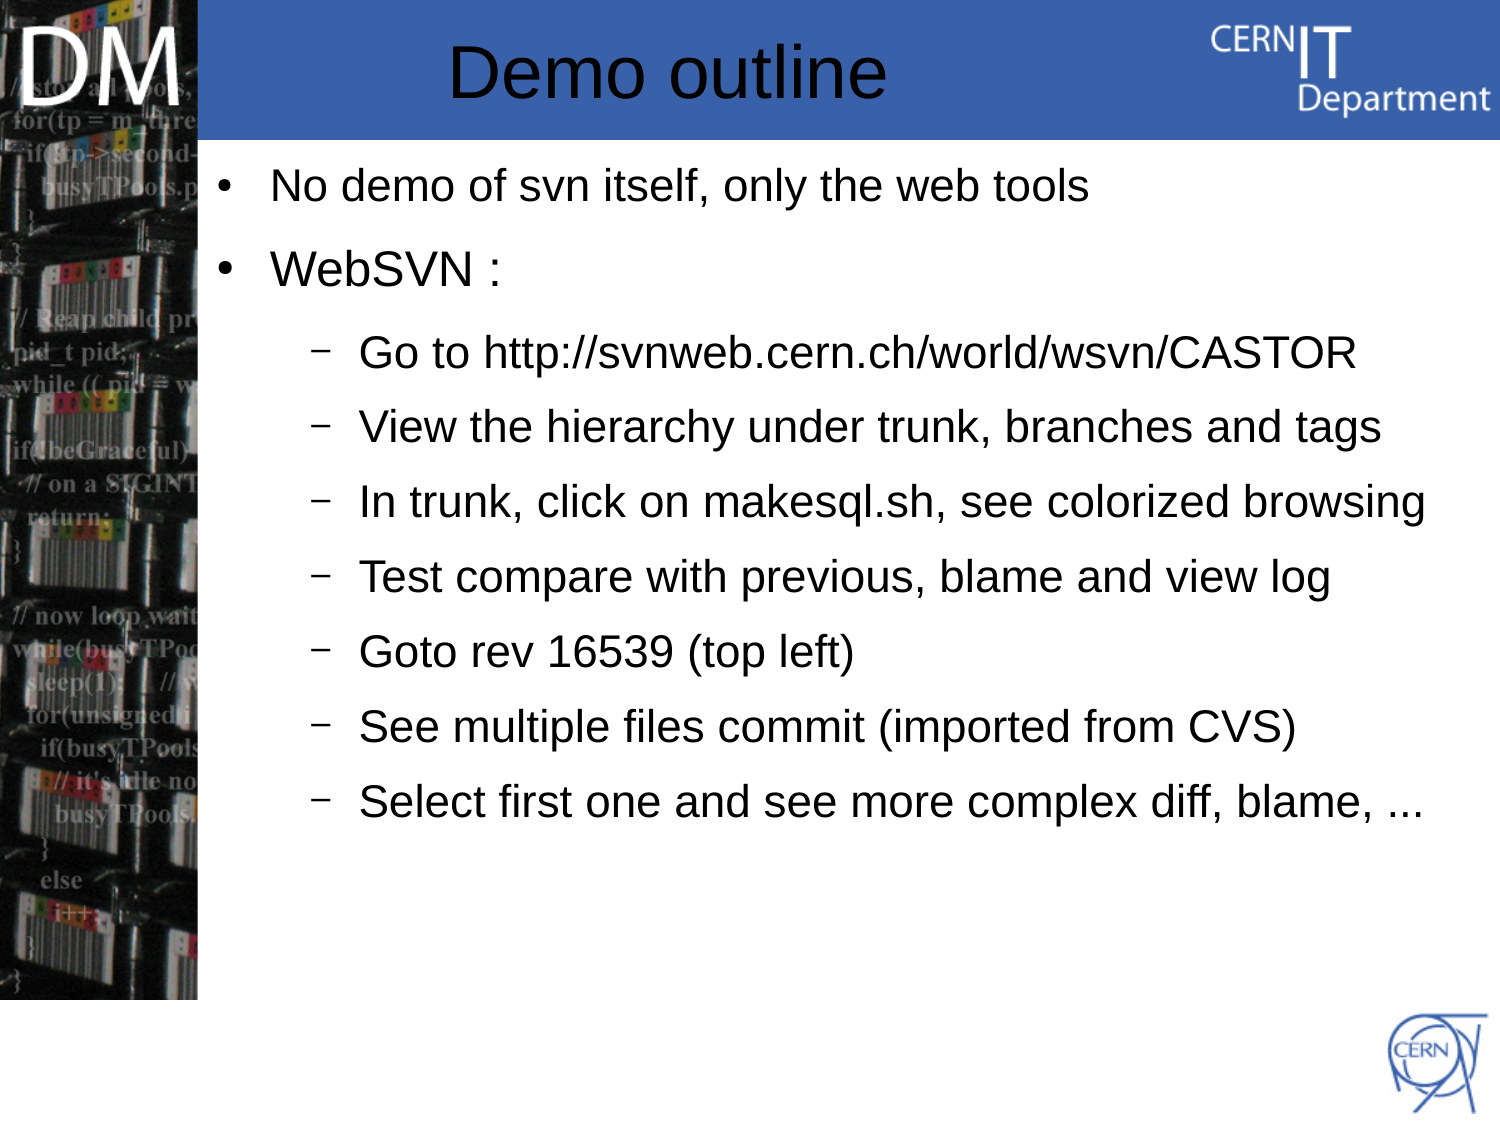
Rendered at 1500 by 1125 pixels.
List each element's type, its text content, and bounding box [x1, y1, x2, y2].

list No demo of svn itself, only the web tools WebSVN : Go to http://svnweb.cern.ch/world/wsvn/CASTOR View the hierarchy under trunk, branches and tags In trunk, click on makesql.sh, see colorized browsing Test compare with previous, blame and view log Goto rev 16539 (top left) See multiple files commit (imported from CVS) Select first one and see more complex diff, blame, ... [165, 145, 1500, 989]
picture [1387, 1012, 1489, 1114]
picture [198, 0, 1500, 140]
title Demo outline [212, 0, 1125, 138]
